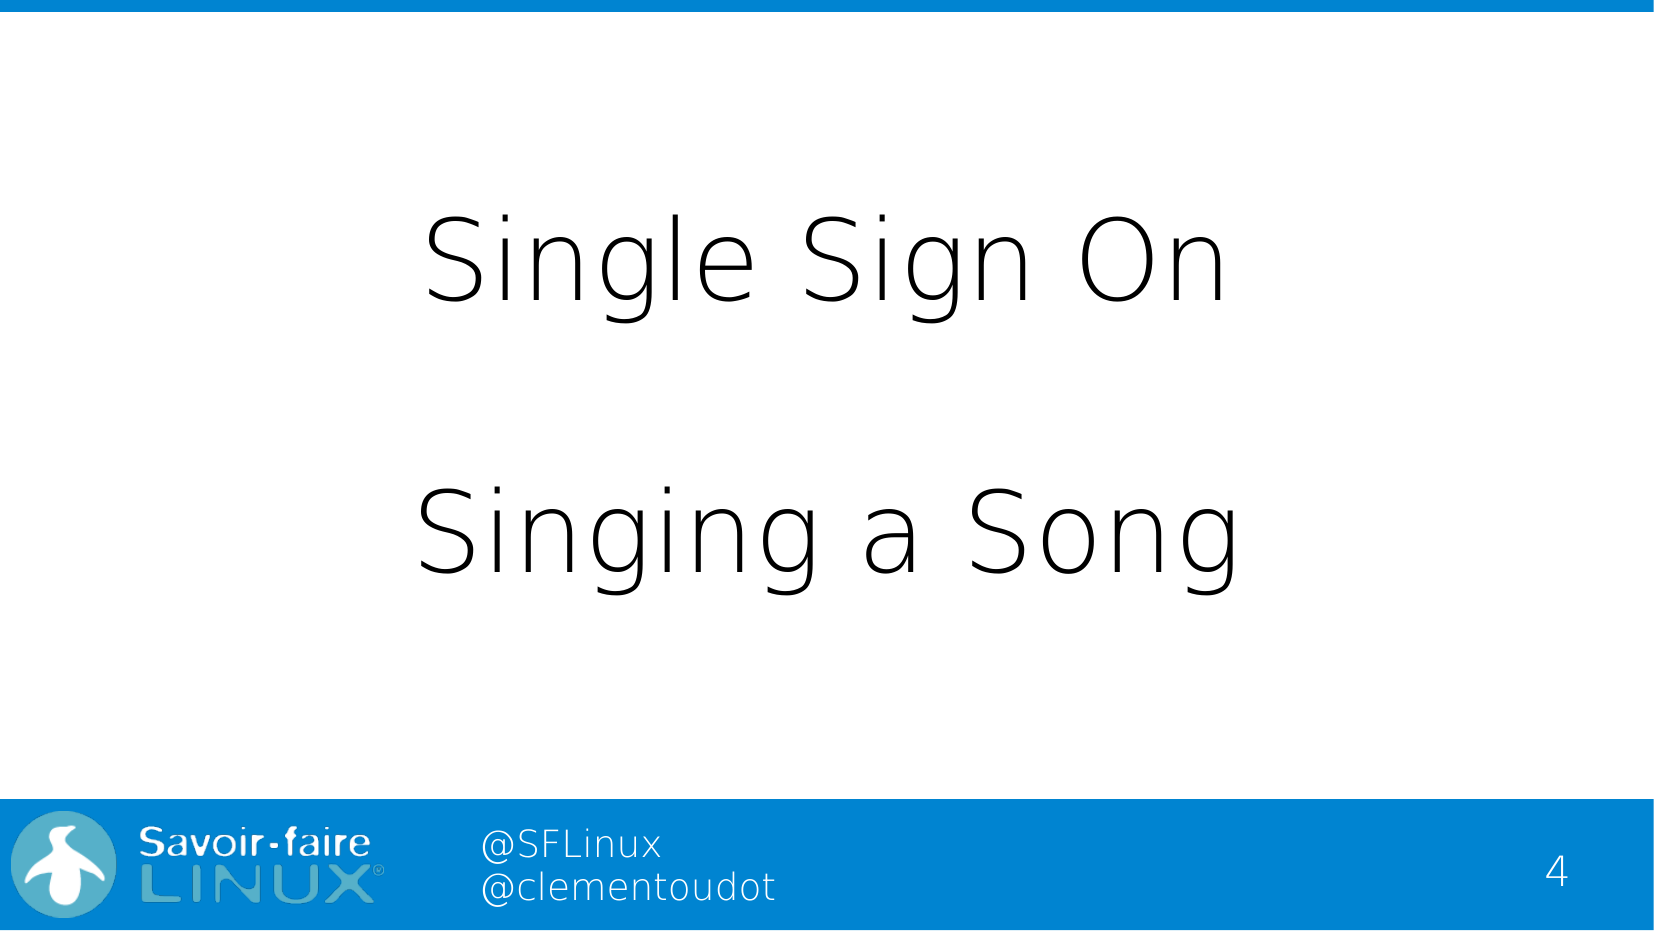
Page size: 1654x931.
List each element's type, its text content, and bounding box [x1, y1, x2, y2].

picture [11, 811, 384, 918]
text_box Single Sign On [404, 188, 1249, 335]
text_box Singing a Song [396, 460, 1258, 607]
